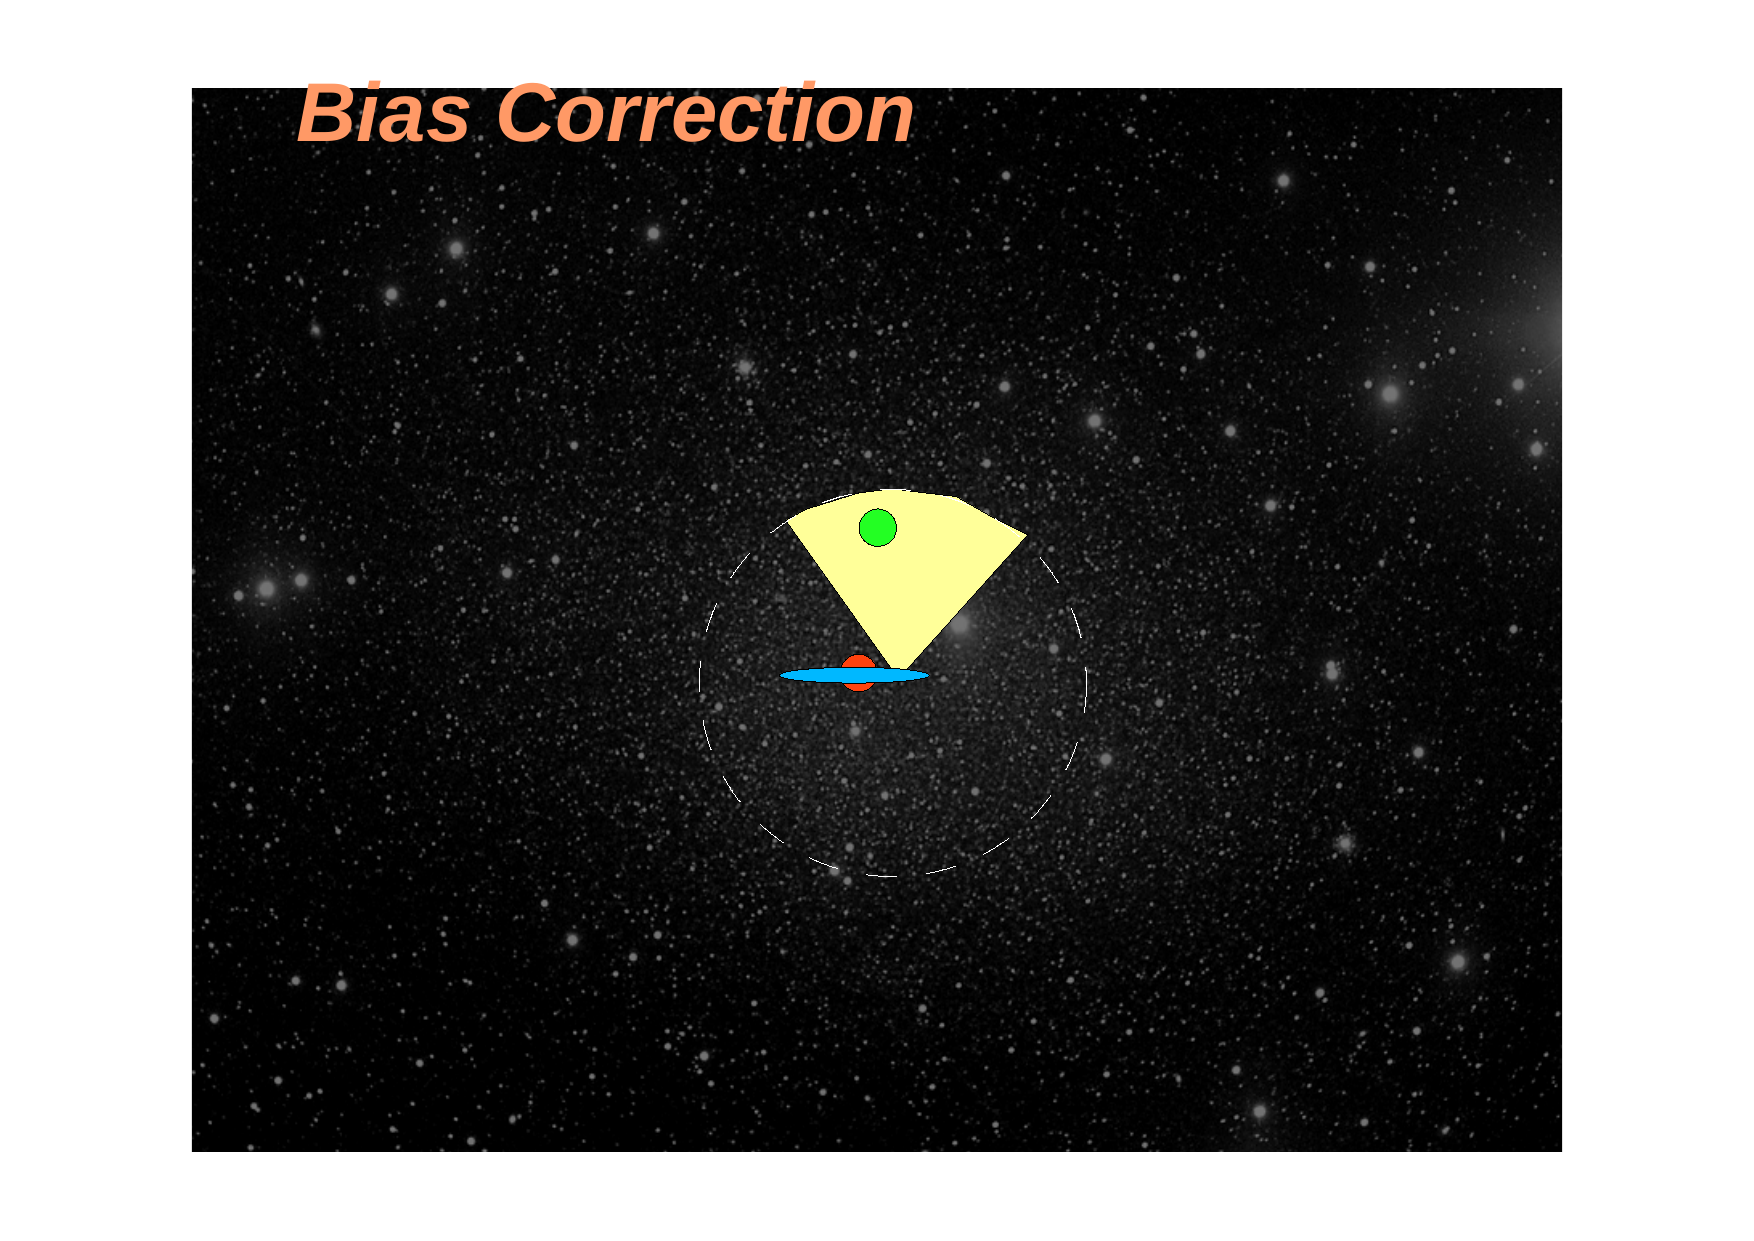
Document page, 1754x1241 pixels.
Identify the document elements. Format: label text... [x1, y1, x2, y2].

picture [191, 88, 1563, 1152]
title Bias Correction [296, 23, 1467, 202]
text_box [779, 490, 1028, 692]
